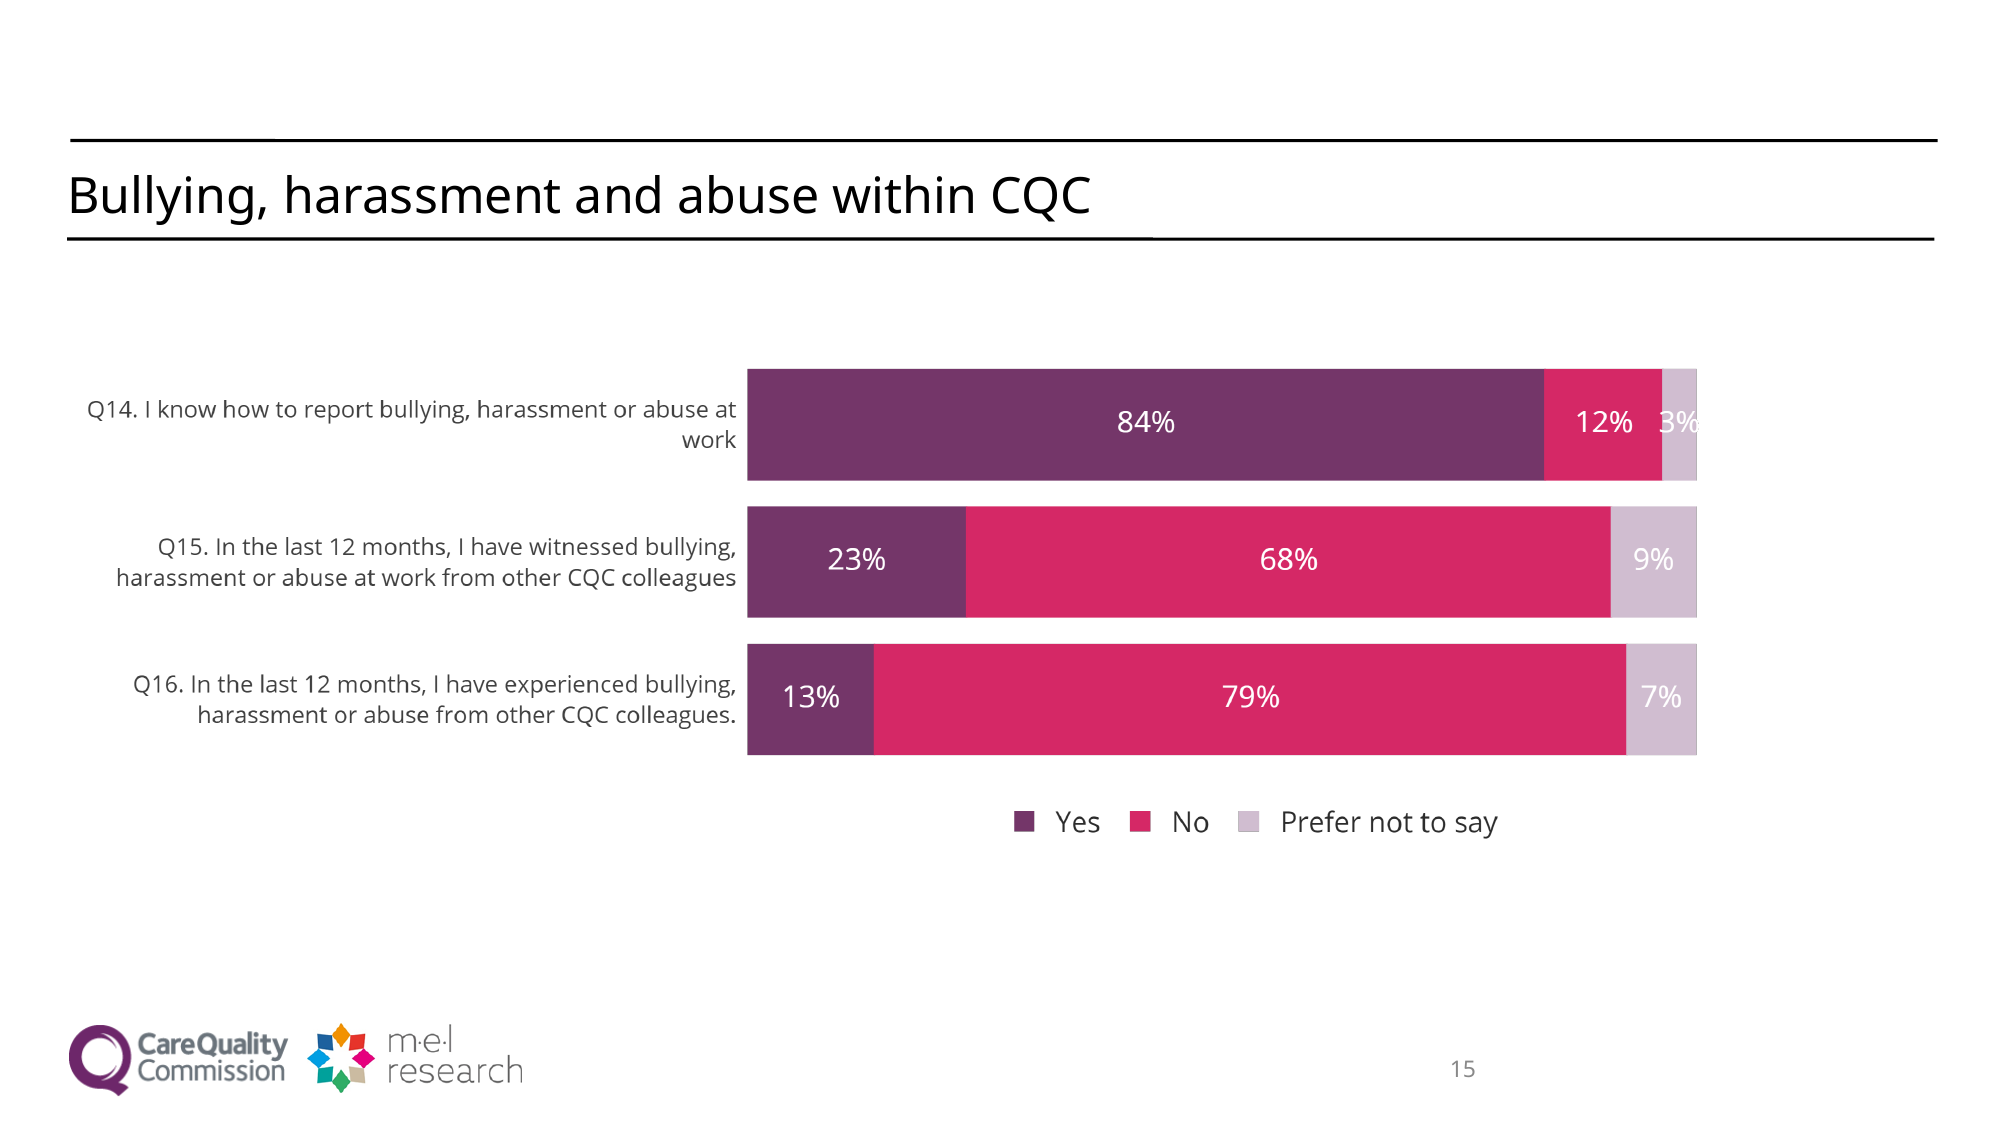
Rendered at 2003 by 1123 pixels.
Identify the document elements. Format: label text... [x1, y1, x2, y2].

picture [307, 1023, 522, 1093]
text_box 15 [1434, 1039, 1902, 1100]
picture [68, 340, 1751, 852]
picture [67, 1023, 291, 1099]
title Bullying, harassment and abuse within CQC [67, 143, 1935, 232]
